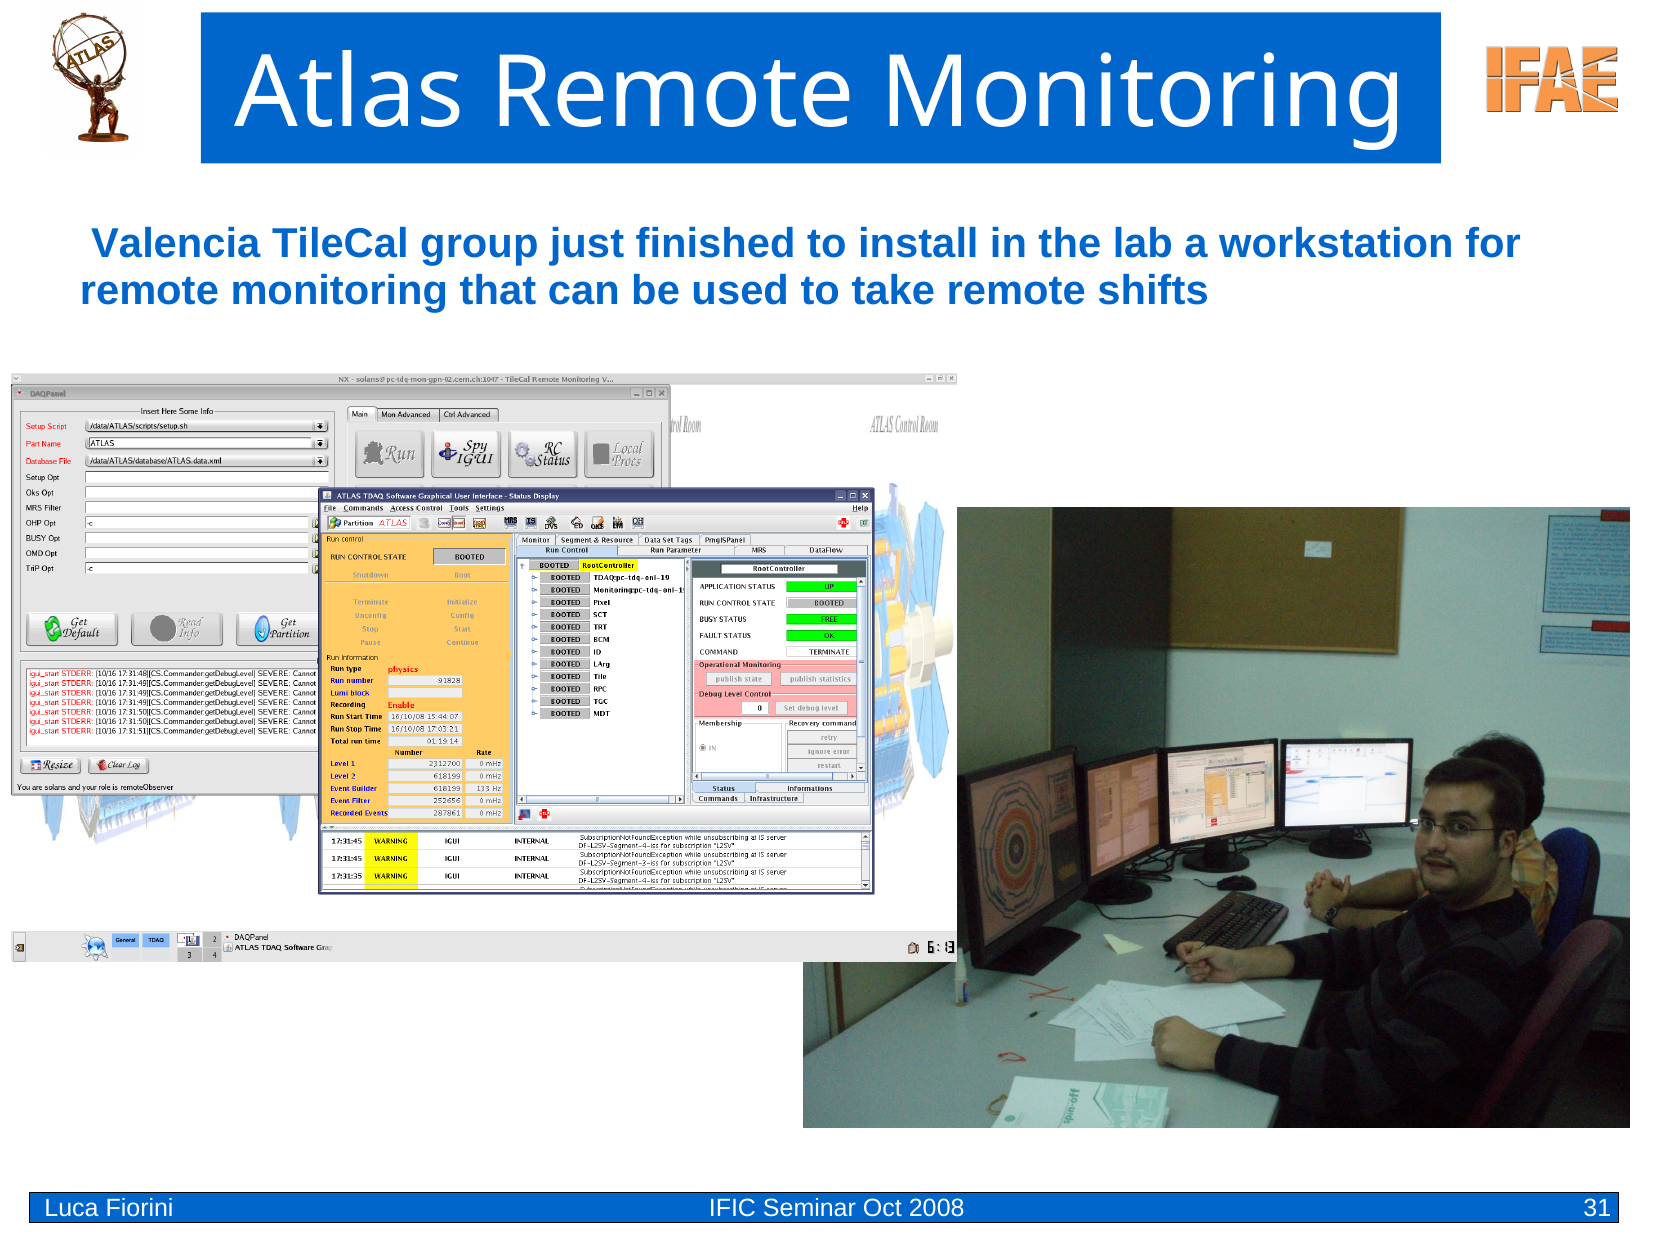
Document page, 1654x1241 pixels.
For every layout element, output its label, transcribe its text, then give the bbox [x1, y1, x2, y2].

text_box Atlas Remote Monitoring [200, 12, 1441, 148]
picture [11, 372, 1630, 1128]
picture [41, 2, 142, 154]
text_box Valencia TileCal group just finished to install in the lab a workstation for remote monitoring that can be used to take remote shifts [64, 212, 1565, 501]
text_box Luca Fiorini IFIC Seminar Oct 2008 31 [29, 1192, 1619, 1223]
picture [1486, 46, 1618, 112]
